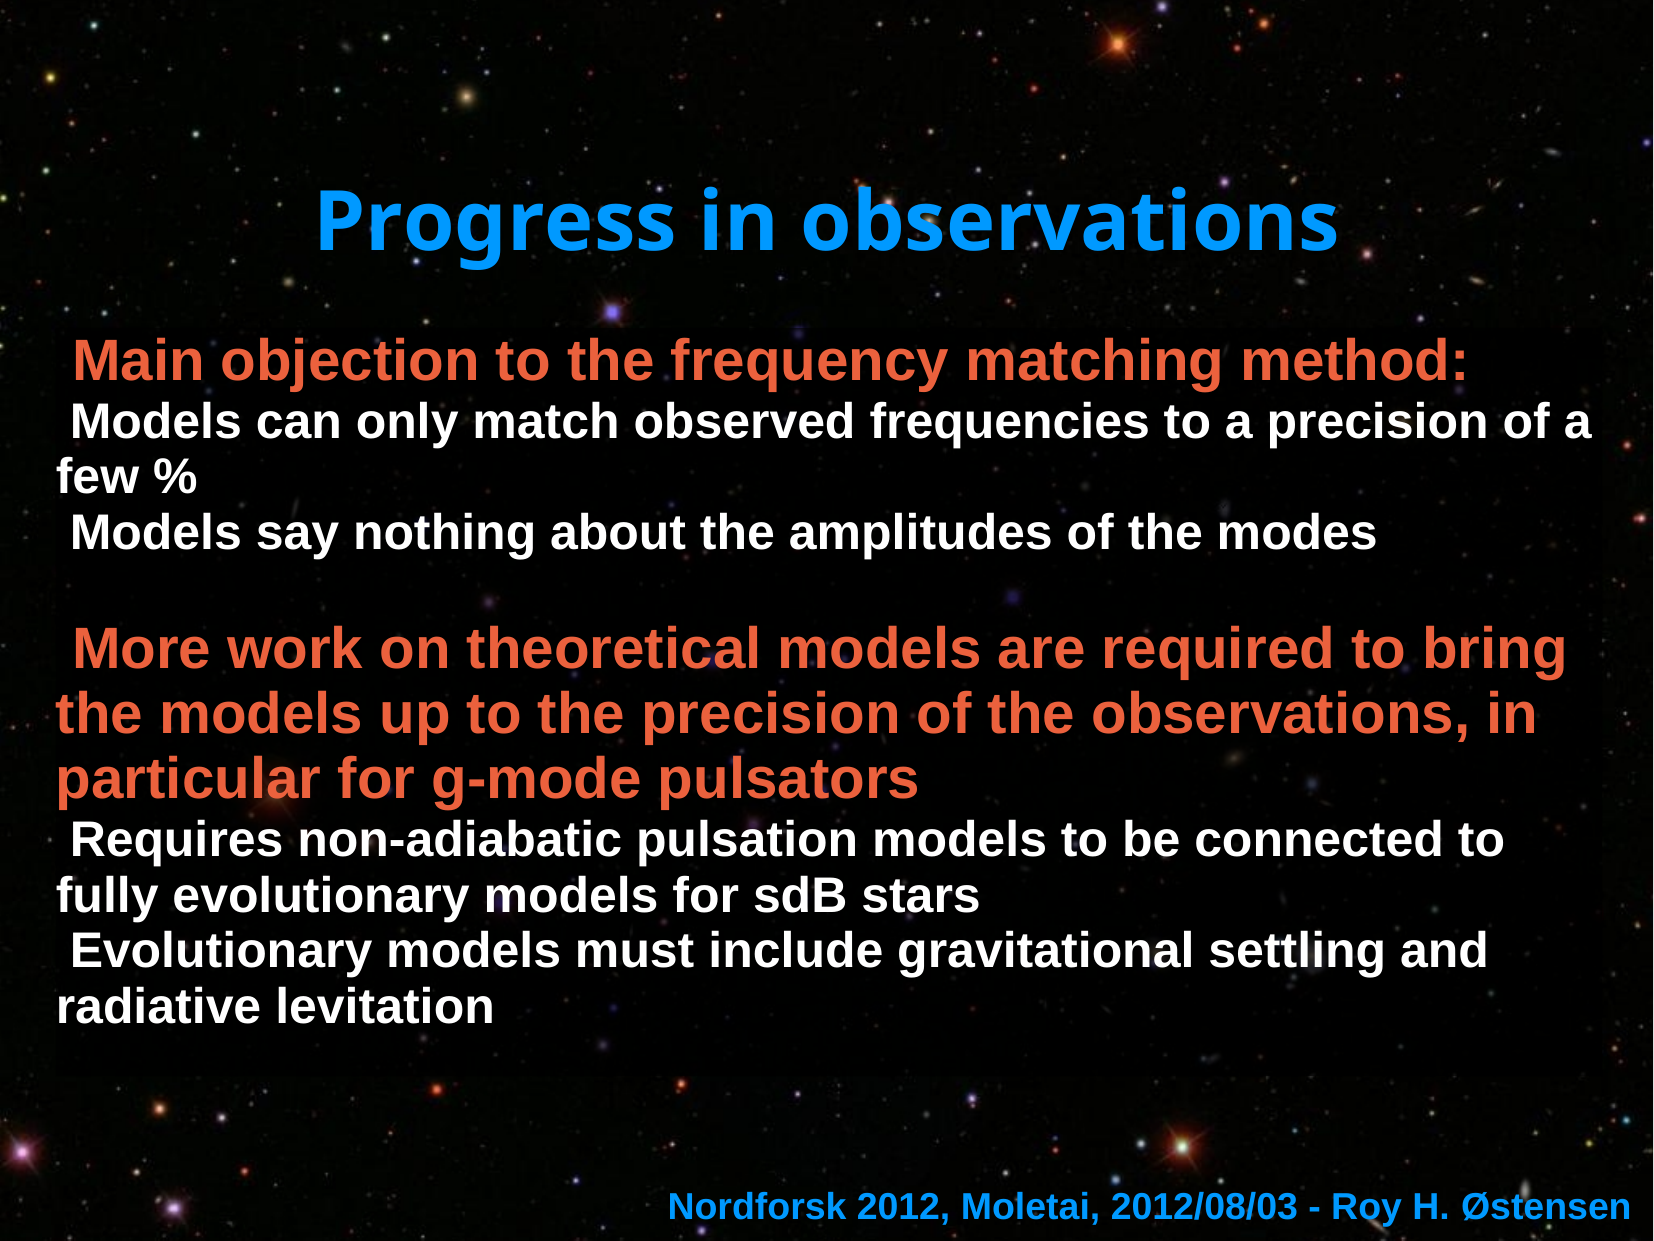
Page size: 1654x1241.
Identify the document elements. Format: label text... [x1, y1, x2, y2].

title Progress in observations [121, 114, 1534, 322]
list Main objection to the frequency matching method: Models can only match observed frequencies to a precision of a few % Models say nothing about the amplitudes of the modes More work on theoretical models are required to bring the models up to the precision of the observations, in particular for g-mode pulsators Requires non-adiabatic pulsation models to be connected to fully evolutionary models for sdB stars Evolutionary models must include gravitational settling and radiative levitation [55, 327, 1603, 1077]
picture [0, 0, 1654, 1241]
